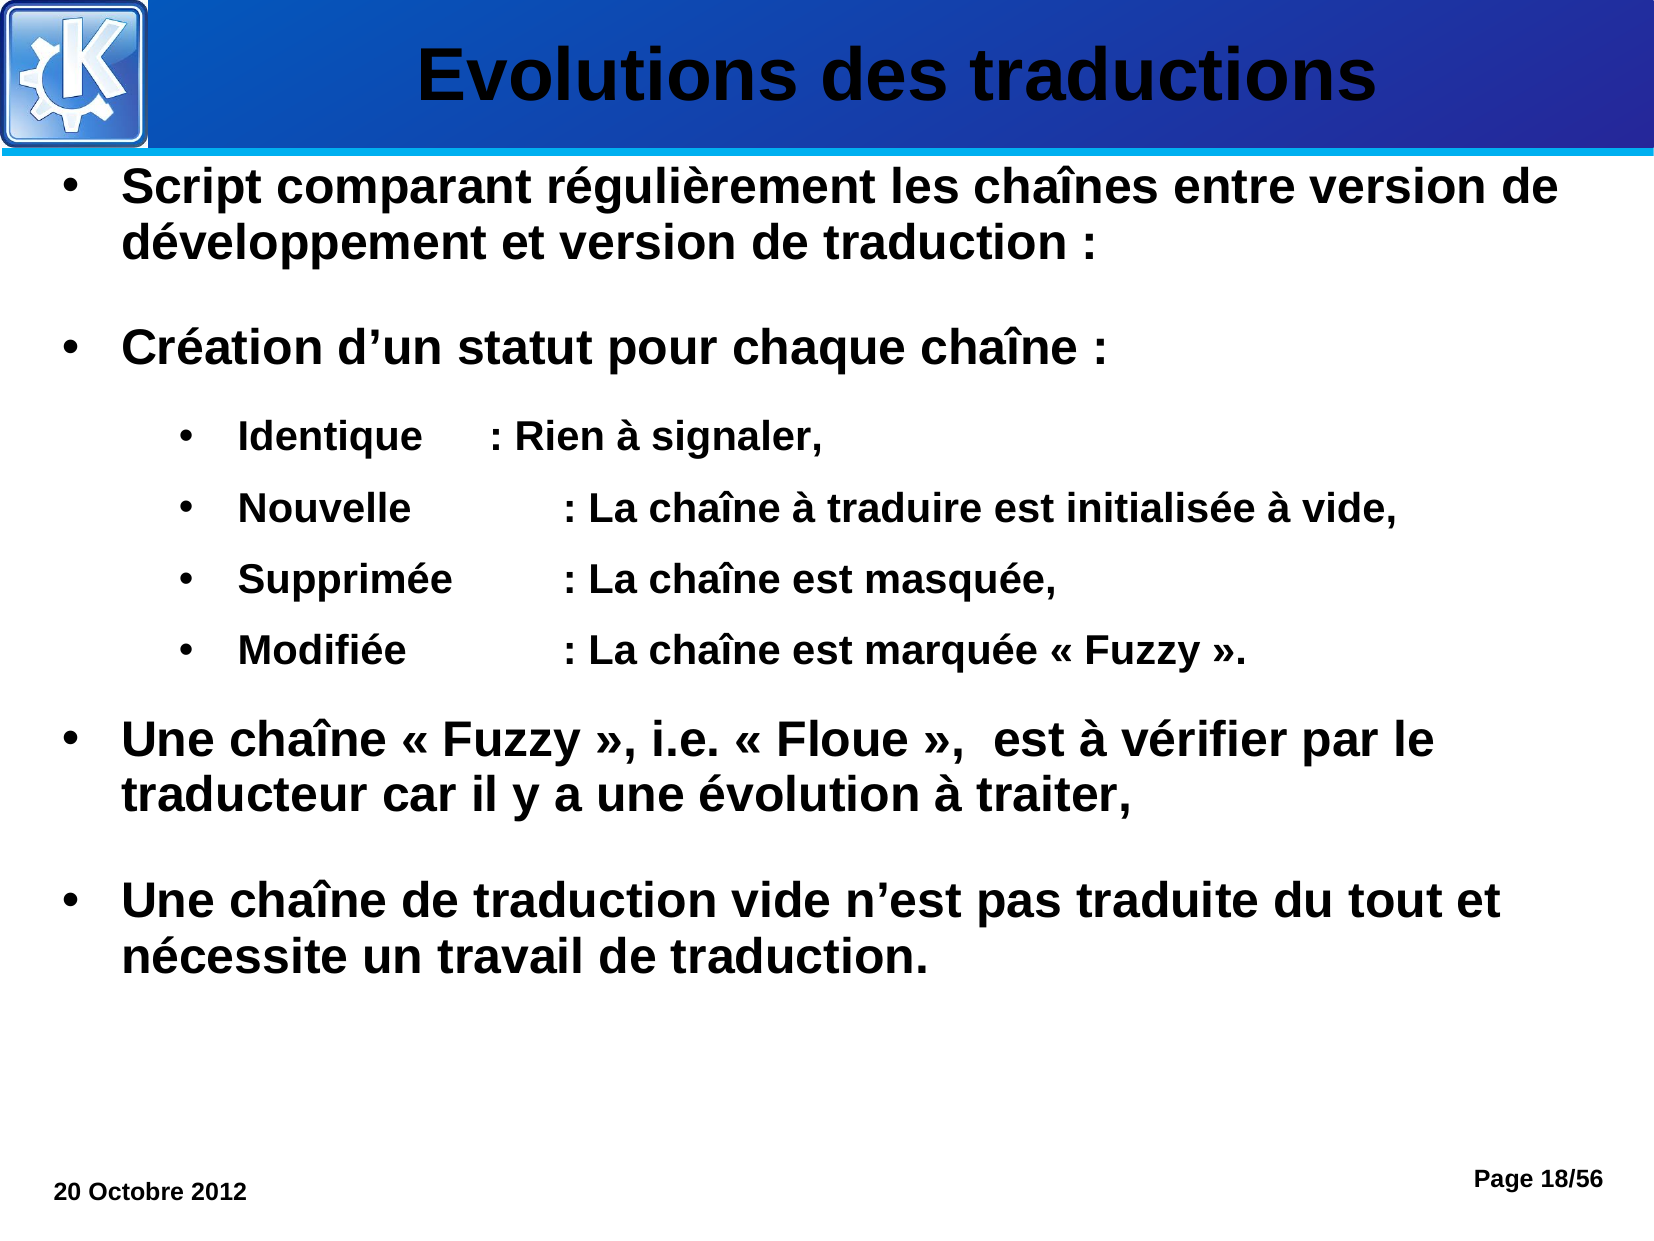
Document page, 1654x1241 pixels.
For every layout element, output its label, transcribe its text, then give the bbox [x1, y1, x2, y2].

text_box Evolutions des traductions [141, 0, 1654, 148]
picture [0, 0, 141, 148]
text_box Script comparant régulièrement les chaînes entre version de développement et version de traduction : Création d’un statut pour chaque chaîne : Identique : Rien à signaler, Nouvelle : La chaîne à traduire est initialisée à vide, Supprimée : La chaîne est masquée, Modifiée : La chaîne est marquée « Fuzzy ». Une chaîne « Fuzzy », i.e. « Floue », est à vérifier par le traducteur car il y a une évolution à traiter, Une chaîne de traduction vide n’est pas traduite du tout et nécessite un travail de traduction. [47, 147, 1607, 1199]
